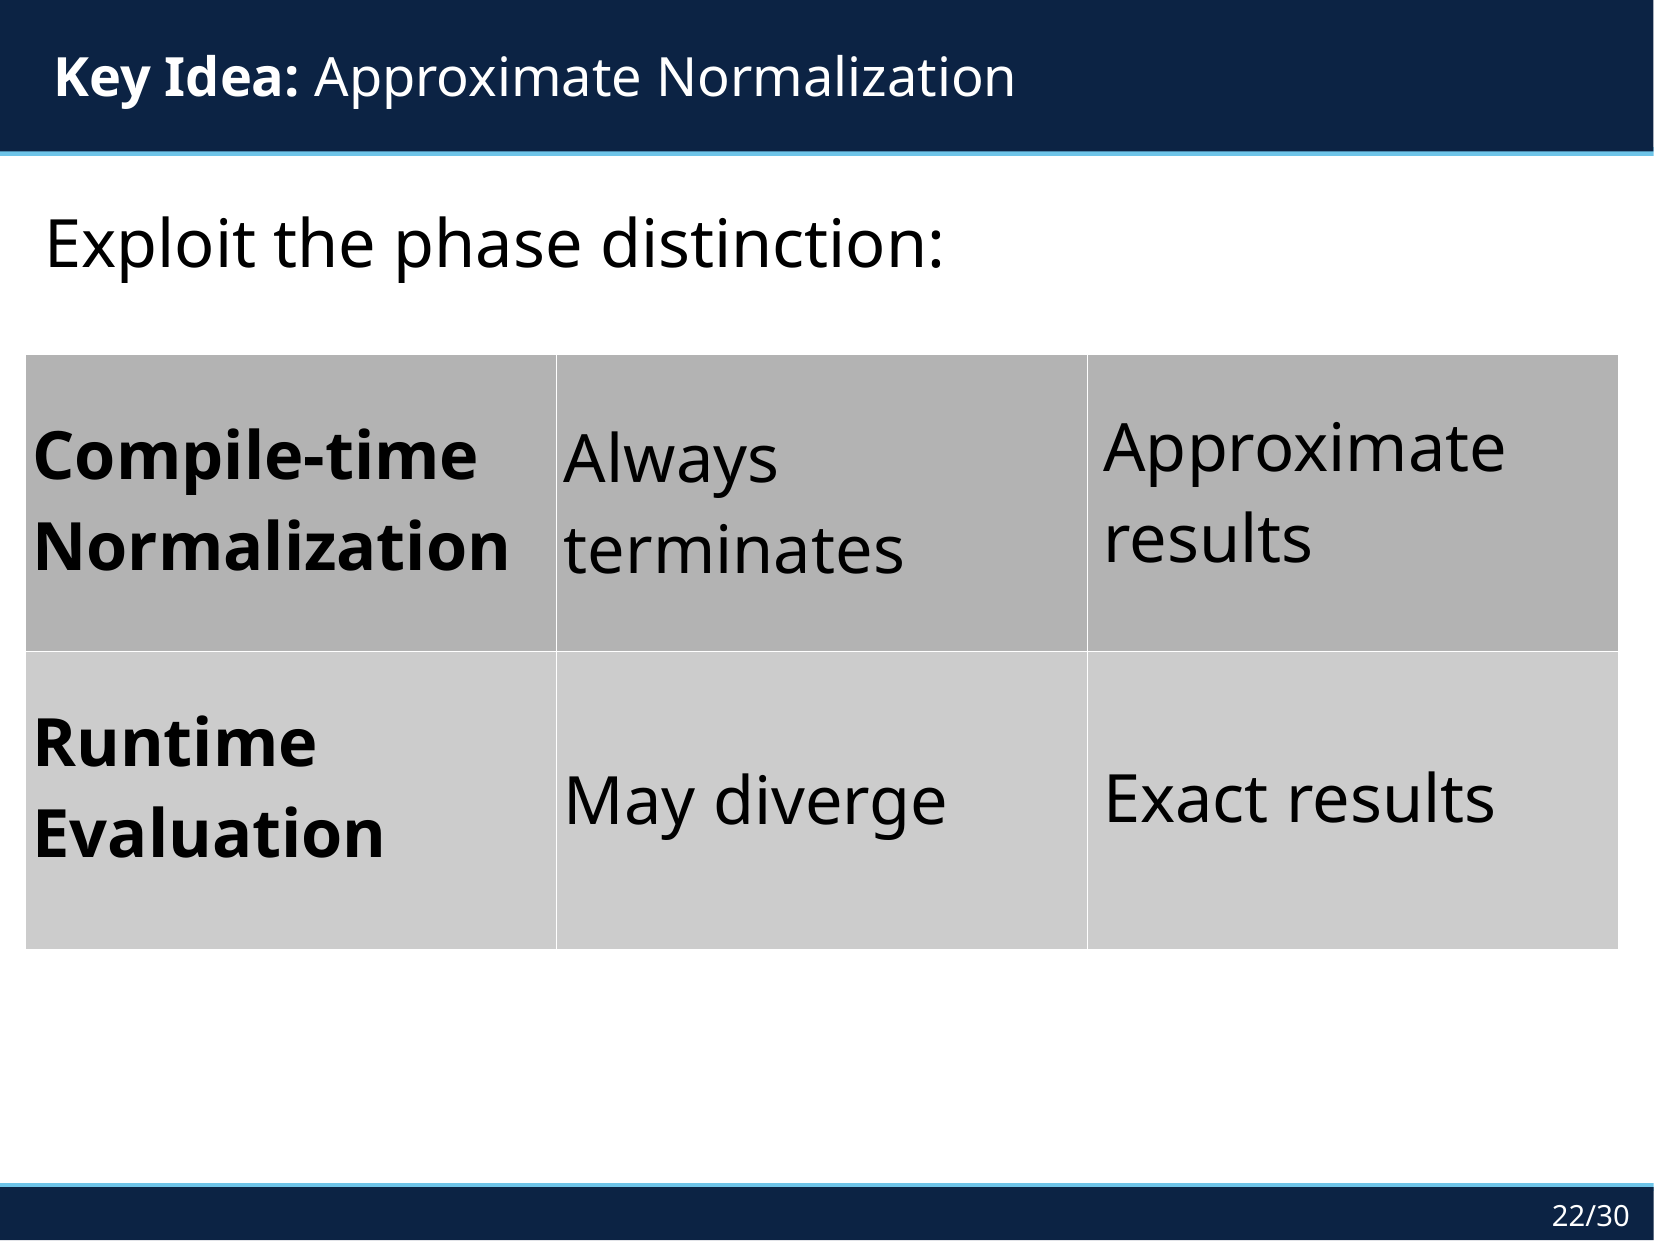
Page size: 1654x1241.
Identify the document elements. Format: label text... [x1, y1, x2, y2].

table_cell [26, 652, 556, 949]
text_box Always terminates [549, 414, 1079, 590]
text_box Approximate results [1088, 403, 1619, 579]
text_box May diverge [549, 750, 1079, 846]
table_header [26, 355, 556, 651]
table_cell [557, 652, 1087, 949]
table_cell [1088, 844, 1618, 949]
title Key Idea: Approximate Normalization [0, 0, 1654, 152]
table_header [1088, 355, 1618, 403]
table_header [557, 355, 1087, 651]
text_box Runtime Evaluation [17, 698, 548, 875]
table_cell [1088, 652, 1618, 748]
text_box Compile-time Normalization [17, 411, 548, 587]
text_box Exploit the phase distinction: [29, 194, 921, 290]
table_header [1088, 579, 1618, 651]
text_box Exact results [1088, 748, 1619, 844]
